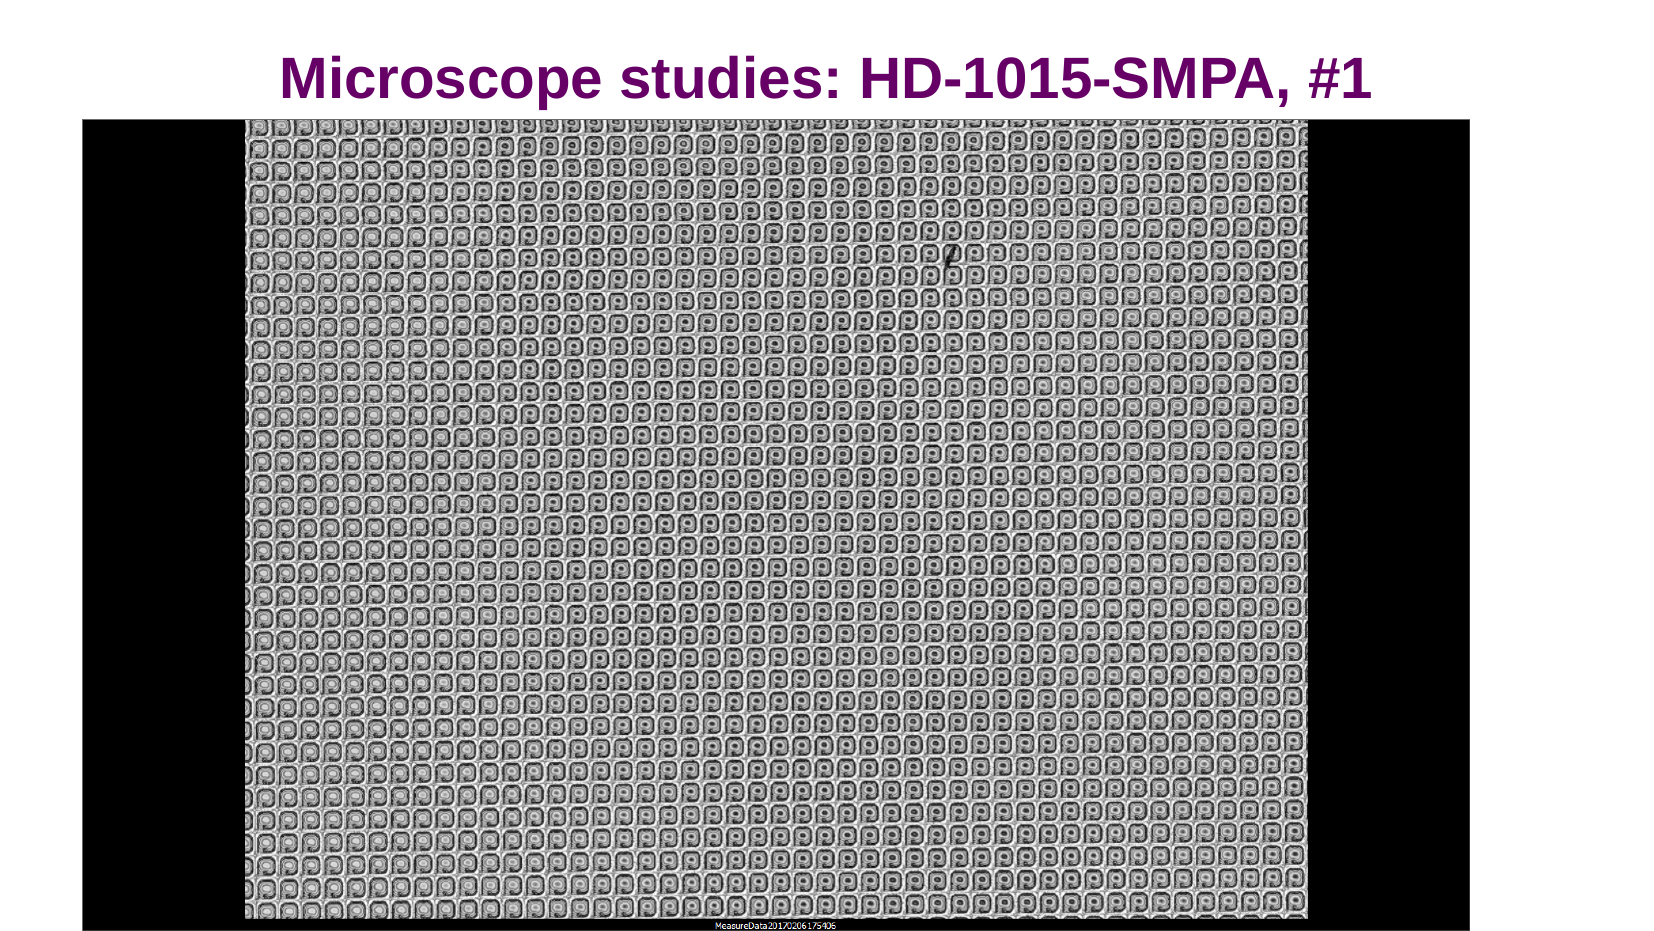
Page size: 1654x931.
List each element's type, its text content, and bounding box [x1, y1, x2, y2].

picture [82, 119, 1470, 931]
title Microscope studies: HD-1015-SMPA, #1 [82, 37, 1571, 121]
